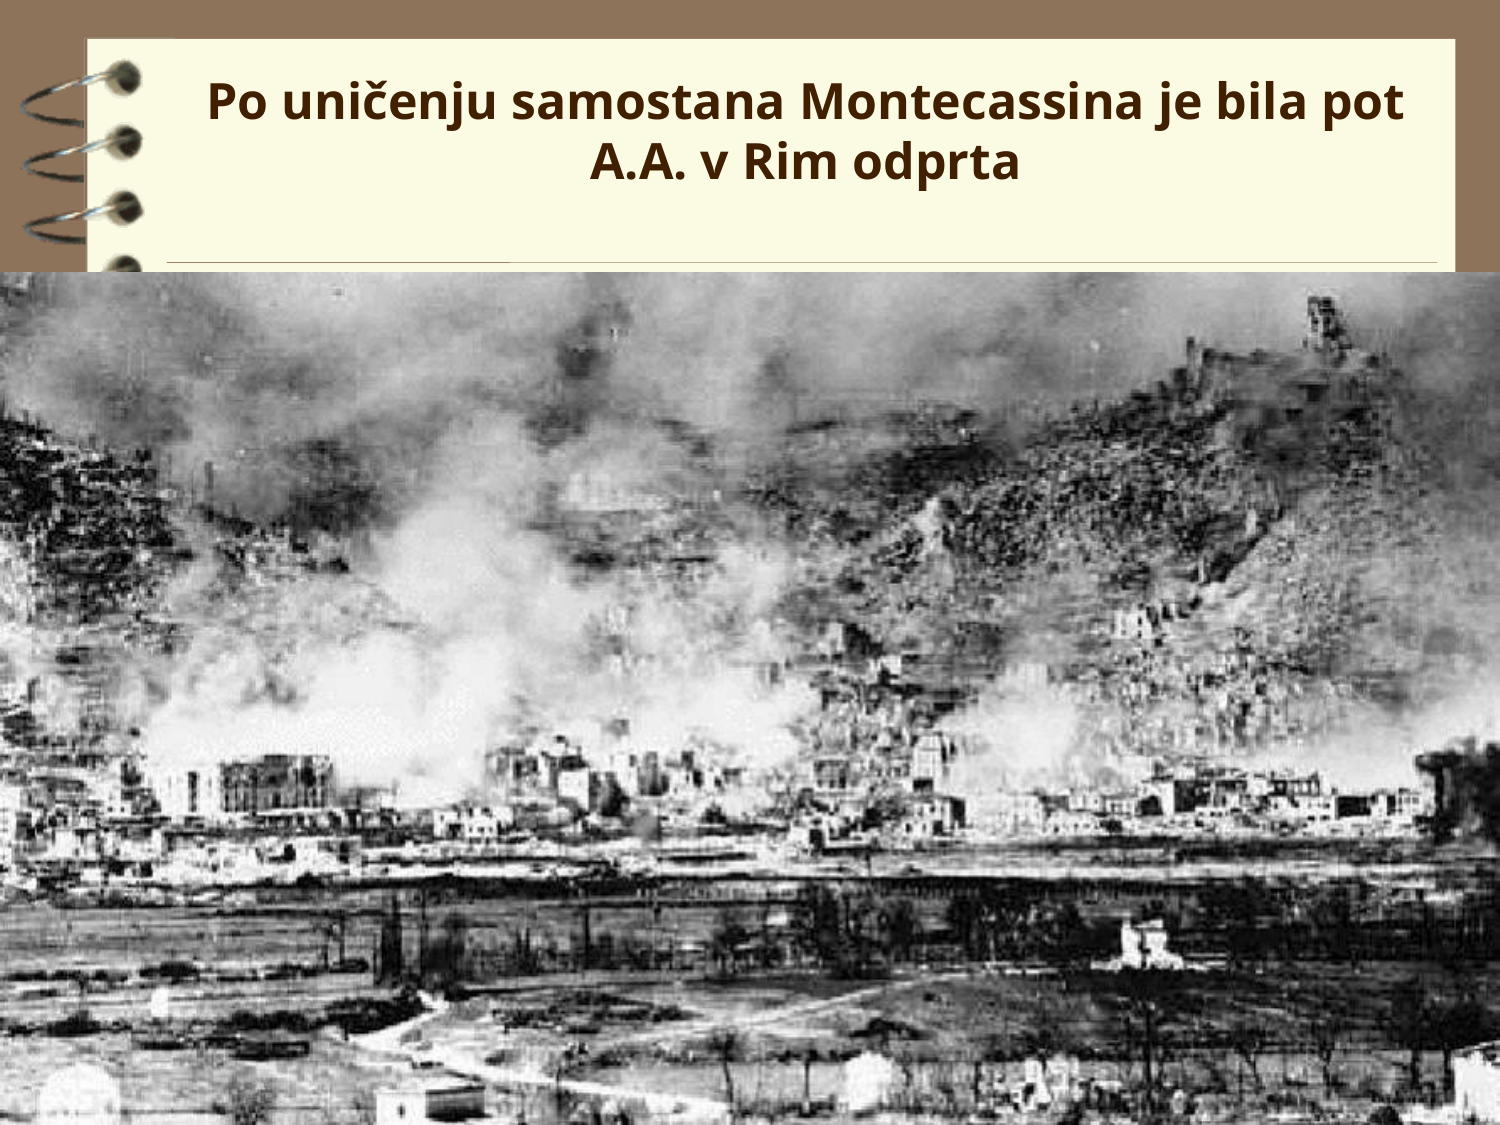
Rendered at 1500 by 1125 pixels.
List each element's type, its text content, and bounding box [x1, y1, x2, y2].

picture [0, 0, 1500, 1125]
text_box Po uničenju samostana Montecassina je bila pot A.A. v Rim odprta [187, 62, 1425, 198]
